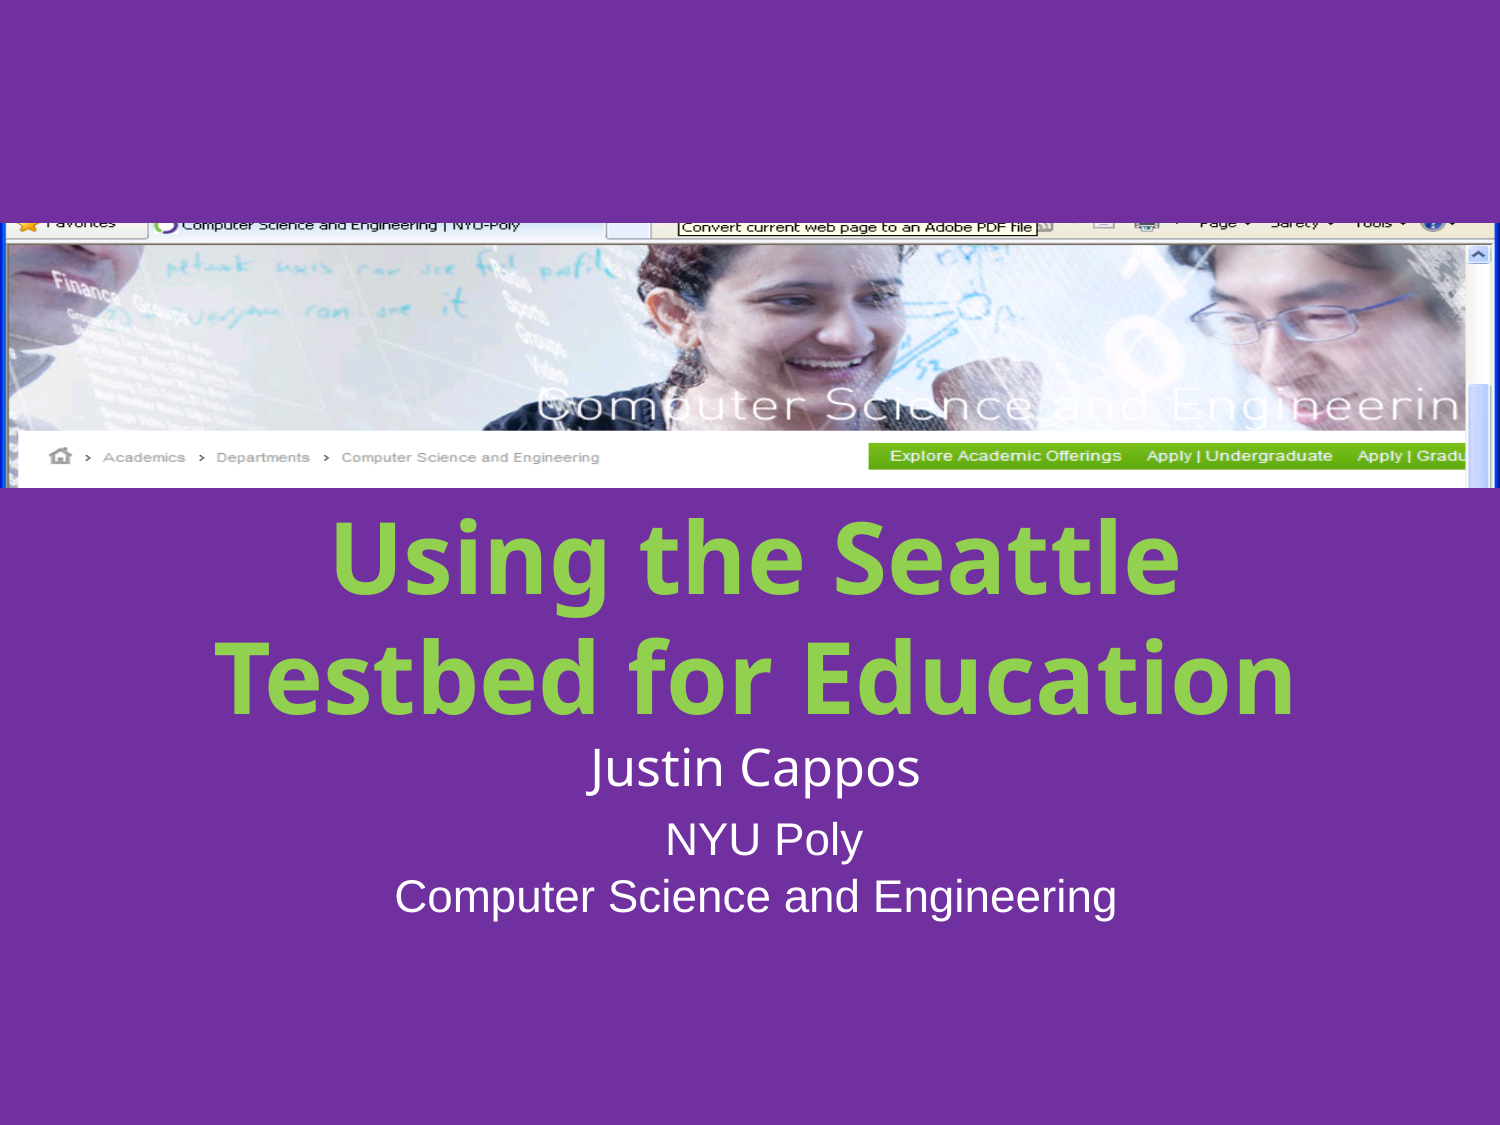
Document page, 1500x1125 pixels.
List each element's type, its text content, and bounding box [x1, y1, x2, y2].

picture [0, 223, 1500, 488]
text_box Using the Seattle Testbed for Education Justin Cappos NYU Poly Computer Science and Engineering [137, 488, 1375, 930]
text_box [0, 488, 1500, 1125]
text_box [0, 0, 1500, 223]
